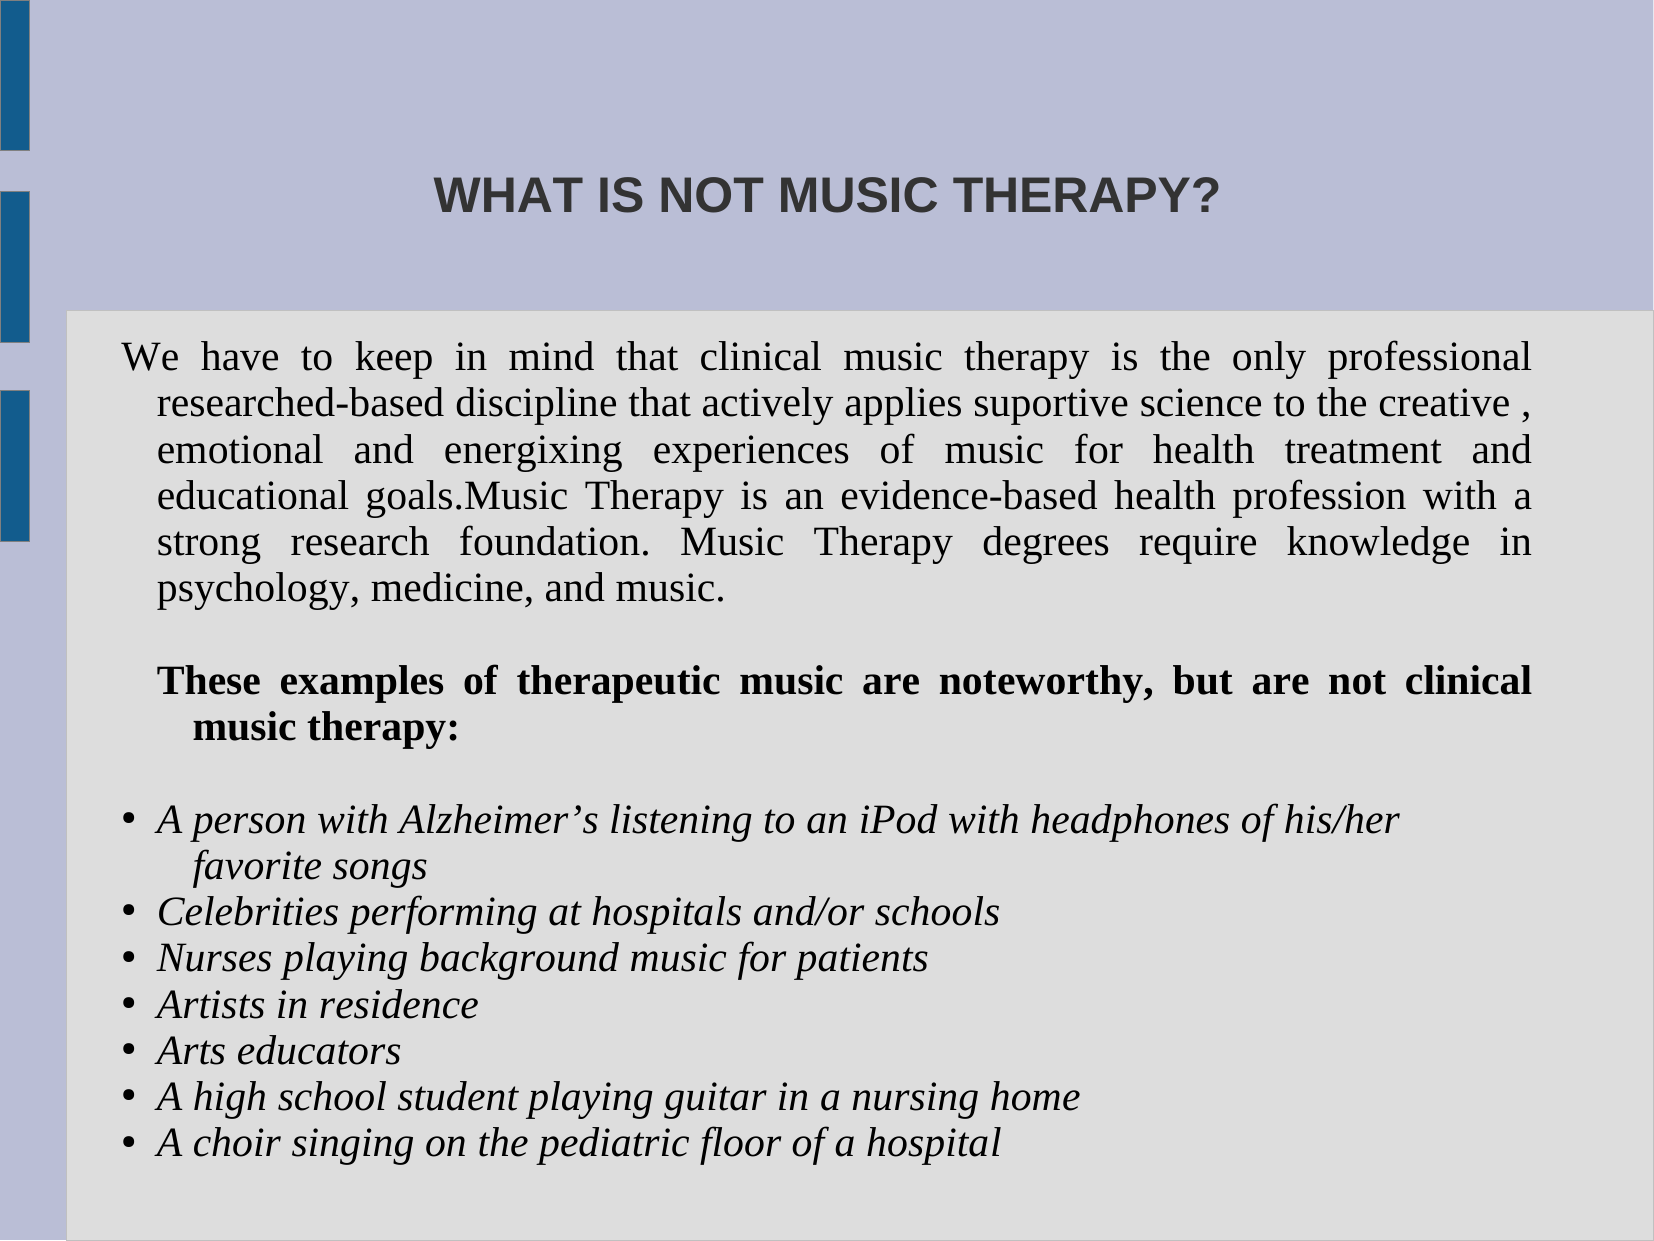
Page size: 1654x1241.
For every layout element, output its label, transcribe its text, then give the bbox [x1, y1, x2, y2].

subtitle We have to keep in mind that clinical music therapy is the only professional researched-based discipline that actively applies suportive science to the creative , emotional and energixing experiences of music for health treatment and educational goals.Music Therapy is an evidence-based health profession with a strong research foundation. Music Therapy degrees require knowledge in psychology, medicine, and music. These examples of therapeutic music are noteworthy, but are not clinical music therapy: A person with Alzheimer’s listening to an iPod with headphones of his/her favorite songs Celebrities performing at hospitals and/or schools Nurses playing background music for patients Artists in residence Arts educators A high school student playing guitar in a nursing home A choir singing on the pediatric floor of a hospital [121, 299, 1534, 1241]
title WHAT IS NOT MUSIC THERAPY? [121, 91, 1534, 299]
